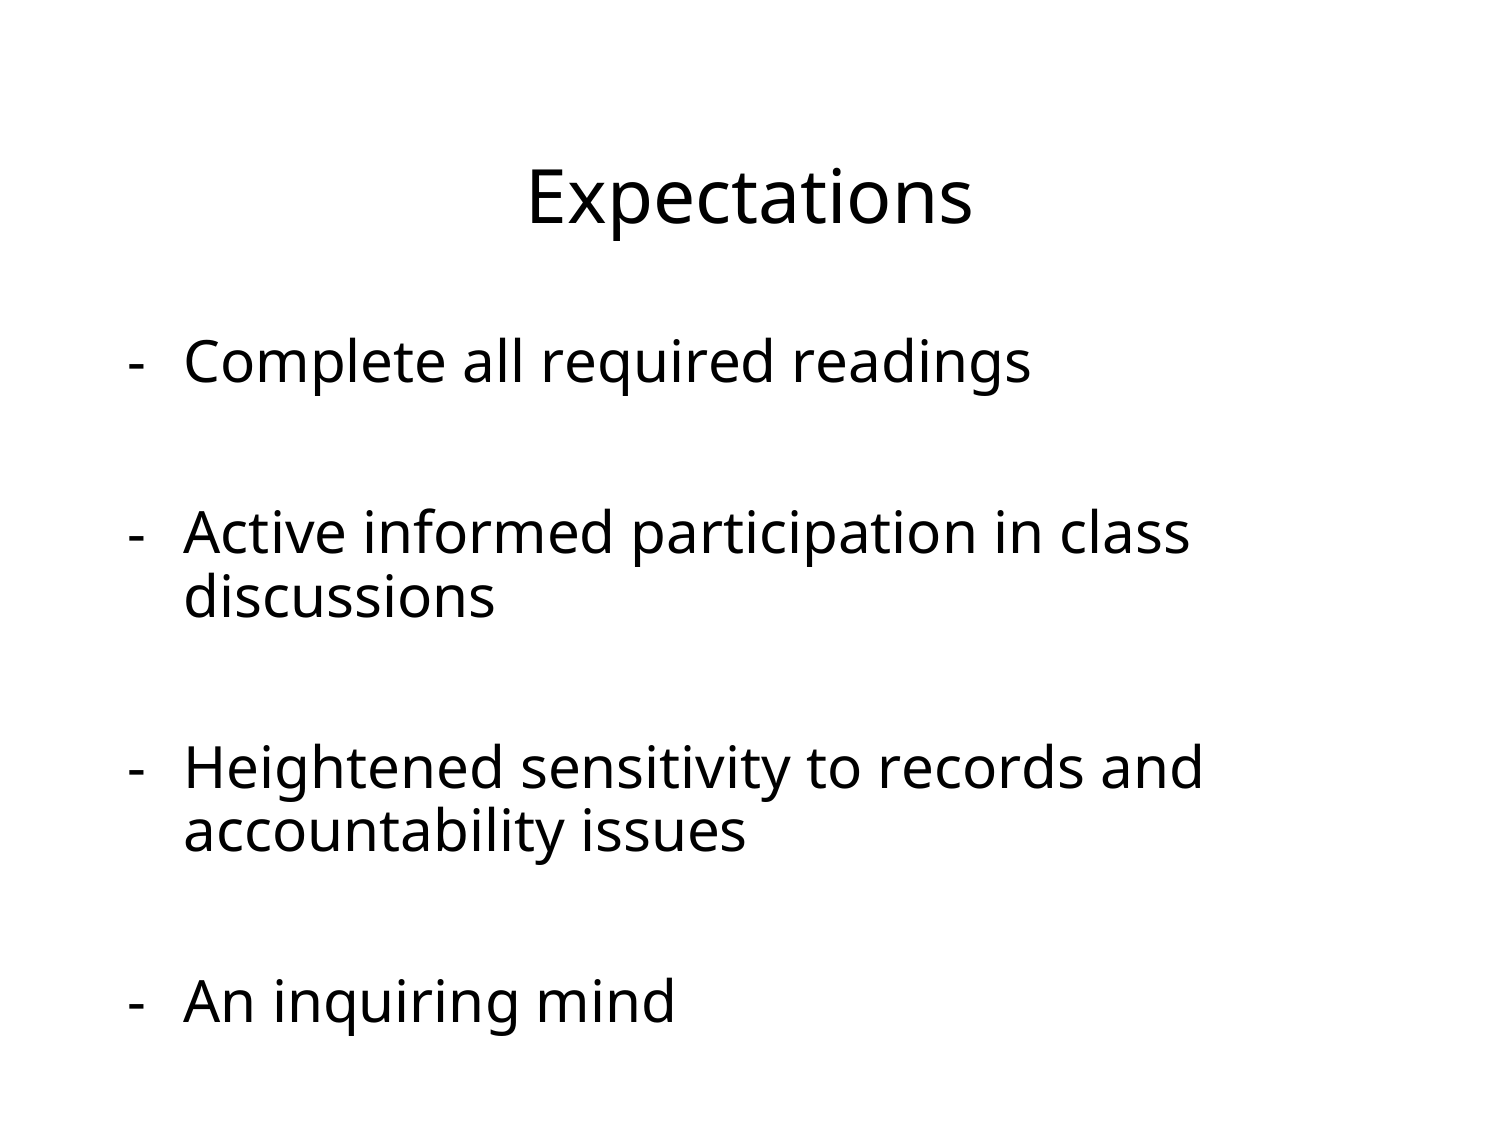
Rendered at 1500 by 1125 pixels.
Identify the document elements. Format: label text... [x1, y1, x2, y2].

list Complete all required readings Active informed participation in class discussions Heightened sensitivity to records and accountability issues An inquiring mind [112, 324, 1388, 1104]
title Expectations [112, 99, 1388, 288]
